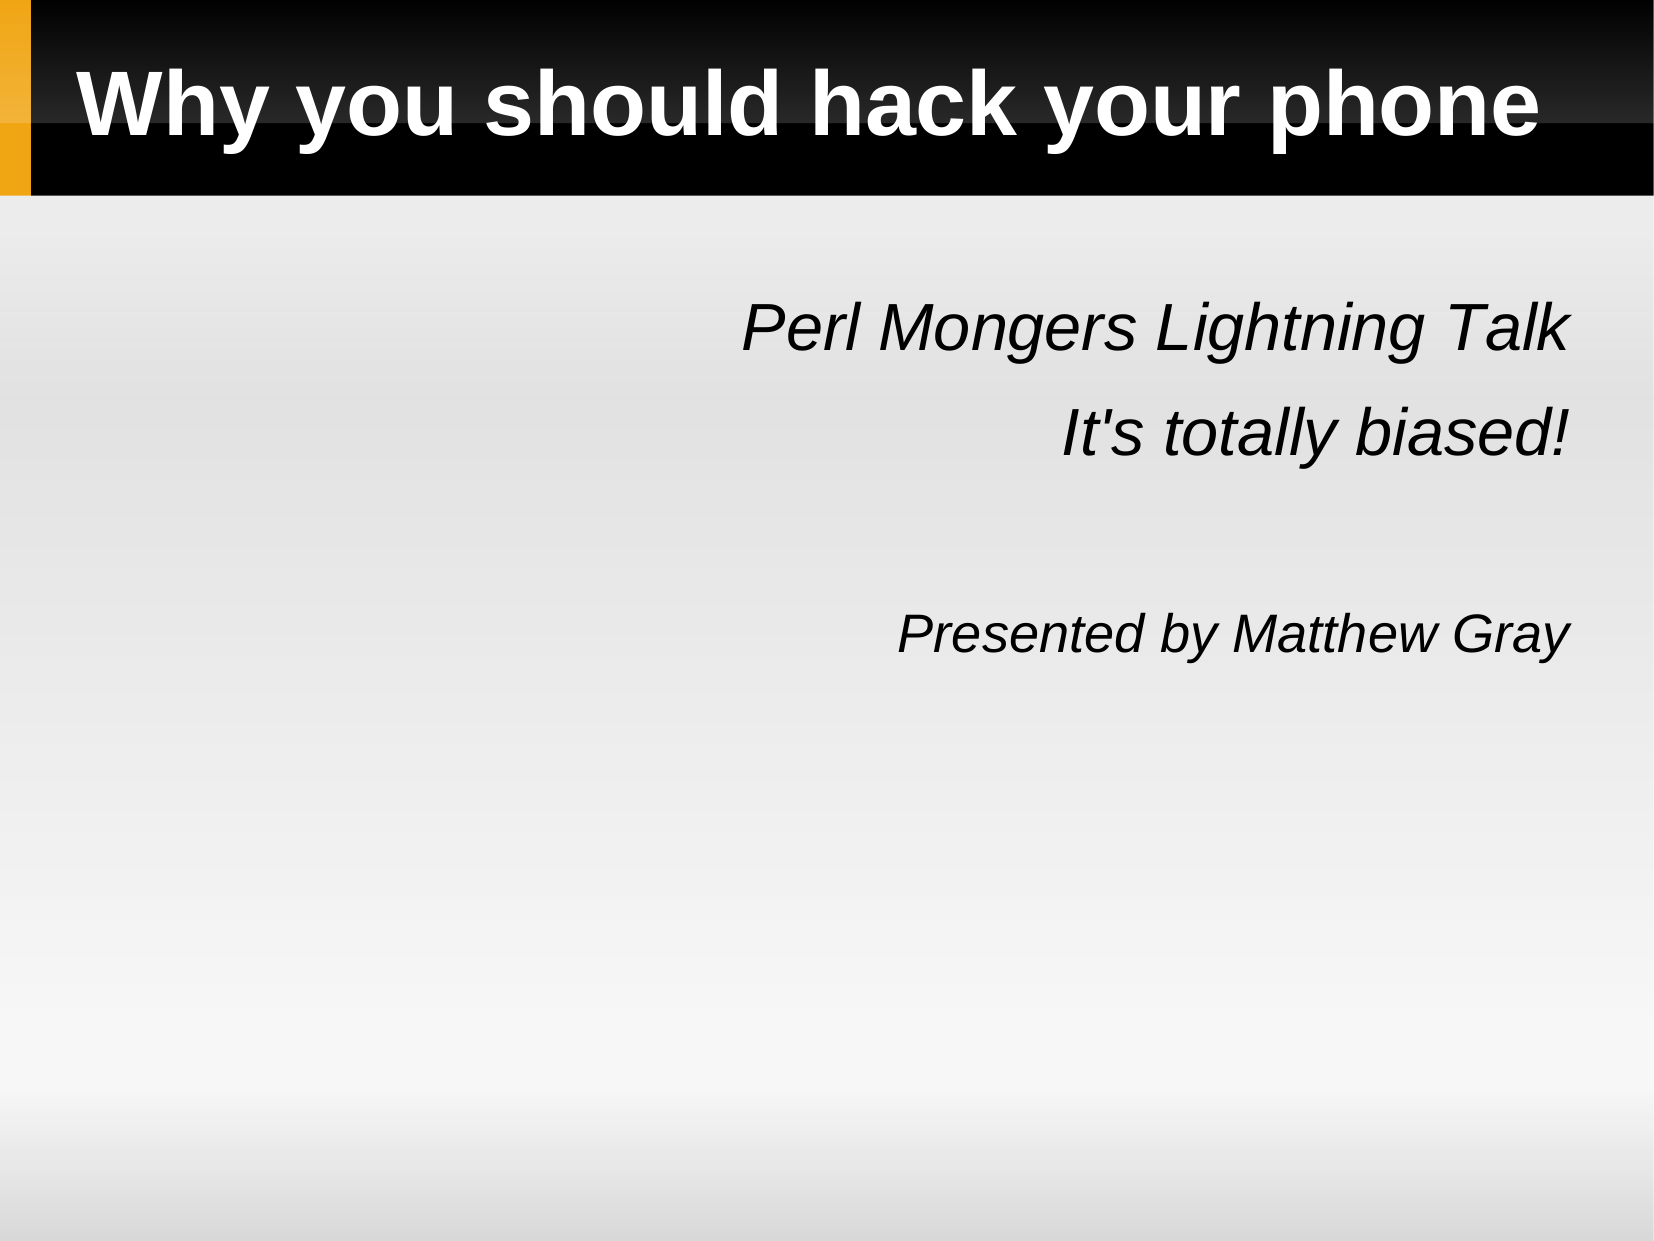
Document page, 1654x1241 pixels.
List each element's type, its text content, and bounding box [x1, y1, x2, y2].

picture [0, 0, 1654, 1241]
list Perl Mongers Lightning Talk It's totally biased! Presented by Matthew Gray [82, 290, 1571, 1109]
title Why you should hack your phone [76, 0, 1565, 208]
